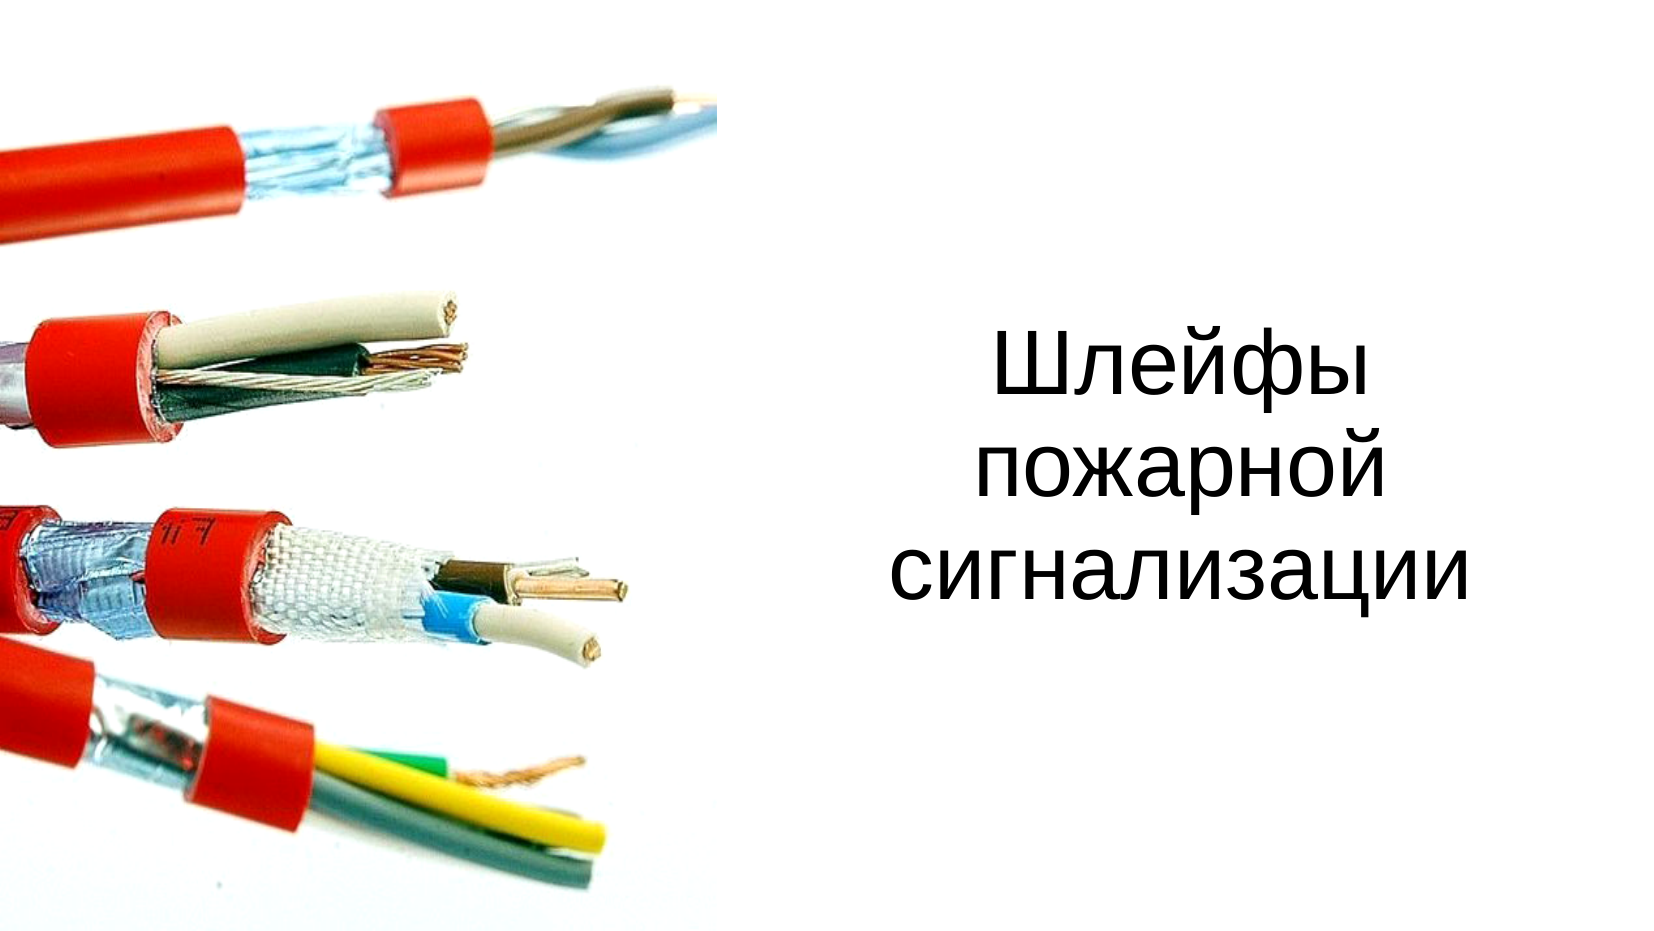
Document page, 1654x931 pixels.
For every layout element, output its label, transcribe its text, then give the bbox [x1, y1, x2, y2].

picture [0, 1, 717, 931]
title Шлейфы пожарной сигнализации [789, 311, 1574, 619]
